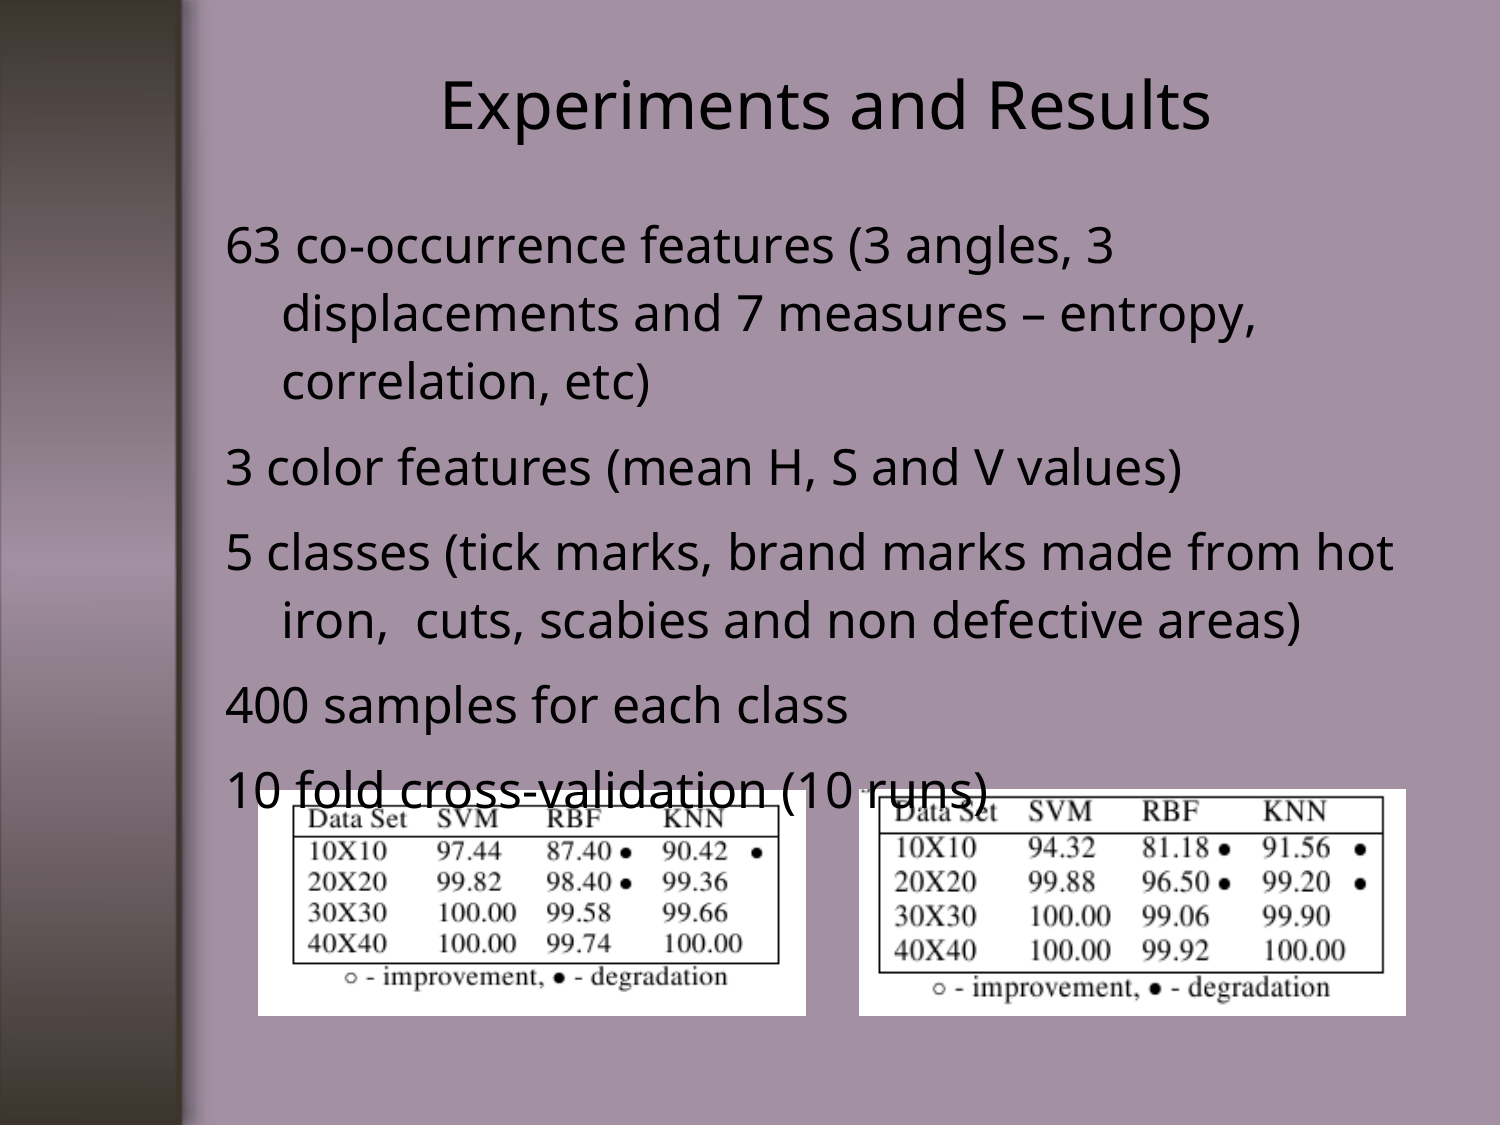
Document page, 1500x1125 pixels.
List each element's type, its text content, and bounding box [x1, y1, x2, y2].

list 63 co-occurrence features (3 angles, 3 displacements and 7 measures – entropy, correlation, etc) 3 color features (mean H, S and V values) 5 classes (tick marks, brand marks made from hot iron, cuts, scabies and non defective areas) 400 samples for each class 10 fold cross-validation (10 runs) [225, 210, 1463, 936]
title Experiments and Results [213, 9, 1439, 198]
picture [0, 0, 1500, 1125]
